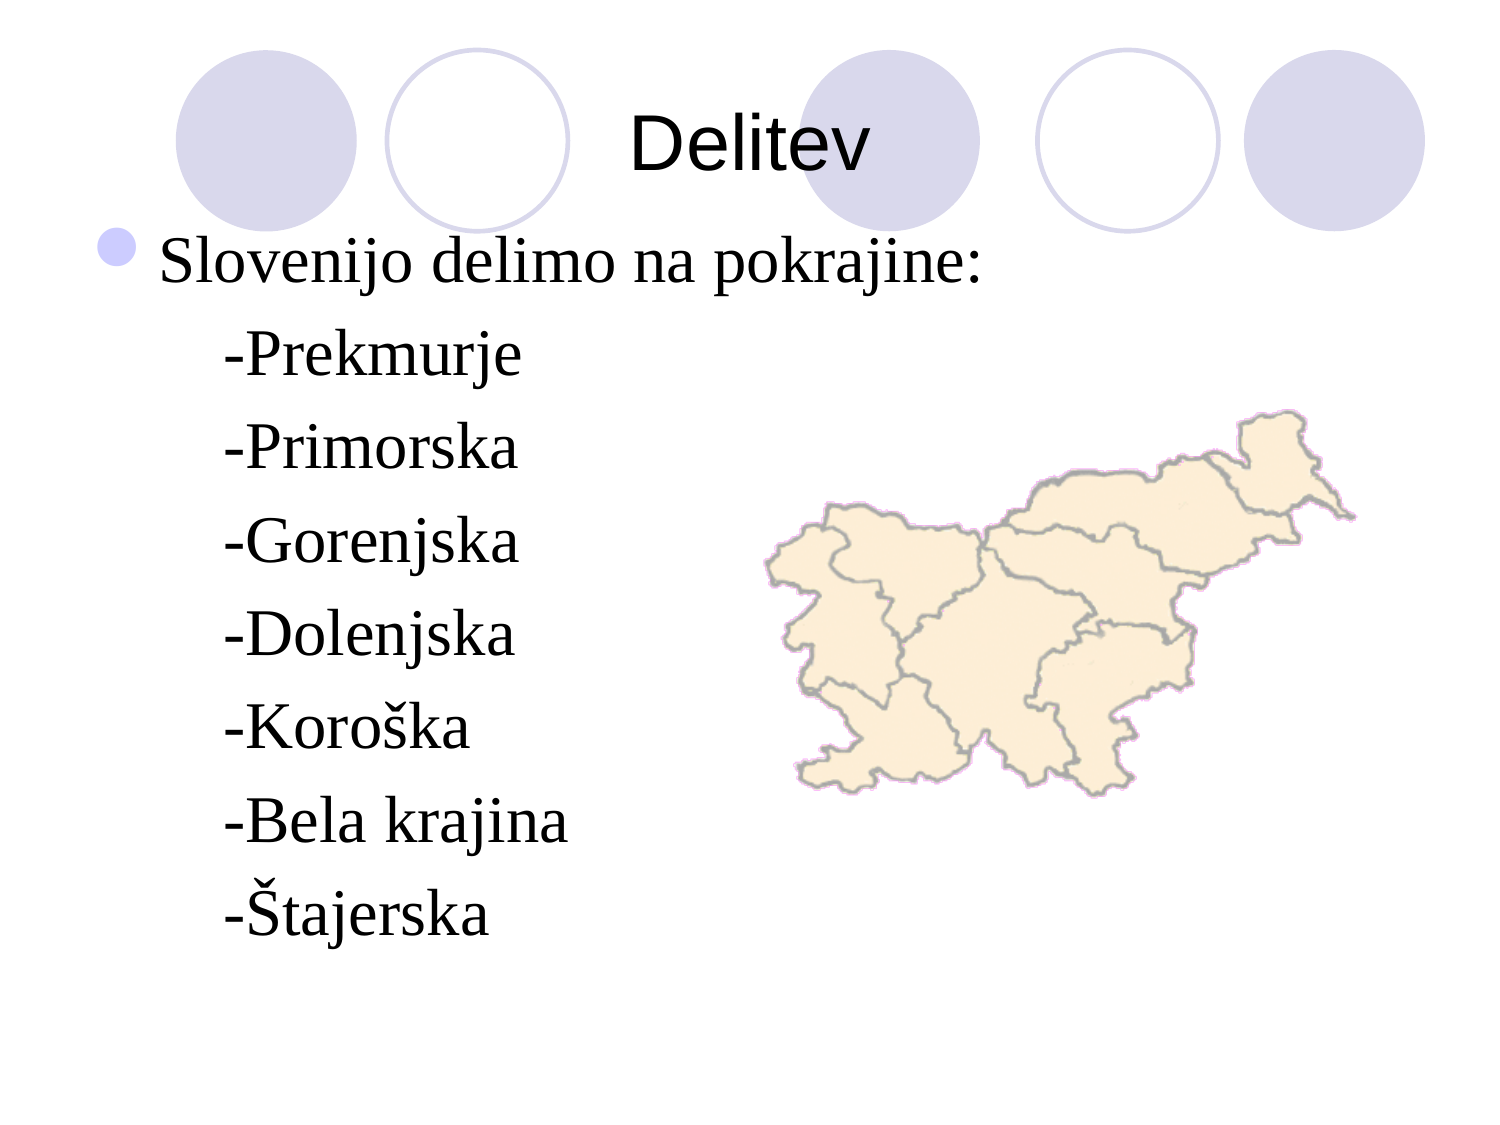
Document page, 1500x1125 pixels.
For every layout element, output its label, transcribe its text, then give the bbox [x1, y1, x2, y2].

title Delitev [75, 45, 1425, 233]
picture [761, 408, 1359, 800]
list Slovenijo delimo na pokrajine: -Prekmurje -Primorska -Gorenjska -Dolenjska -Koroška -Bela krajina -Štajerska [76, 208, 1427, 1059]
